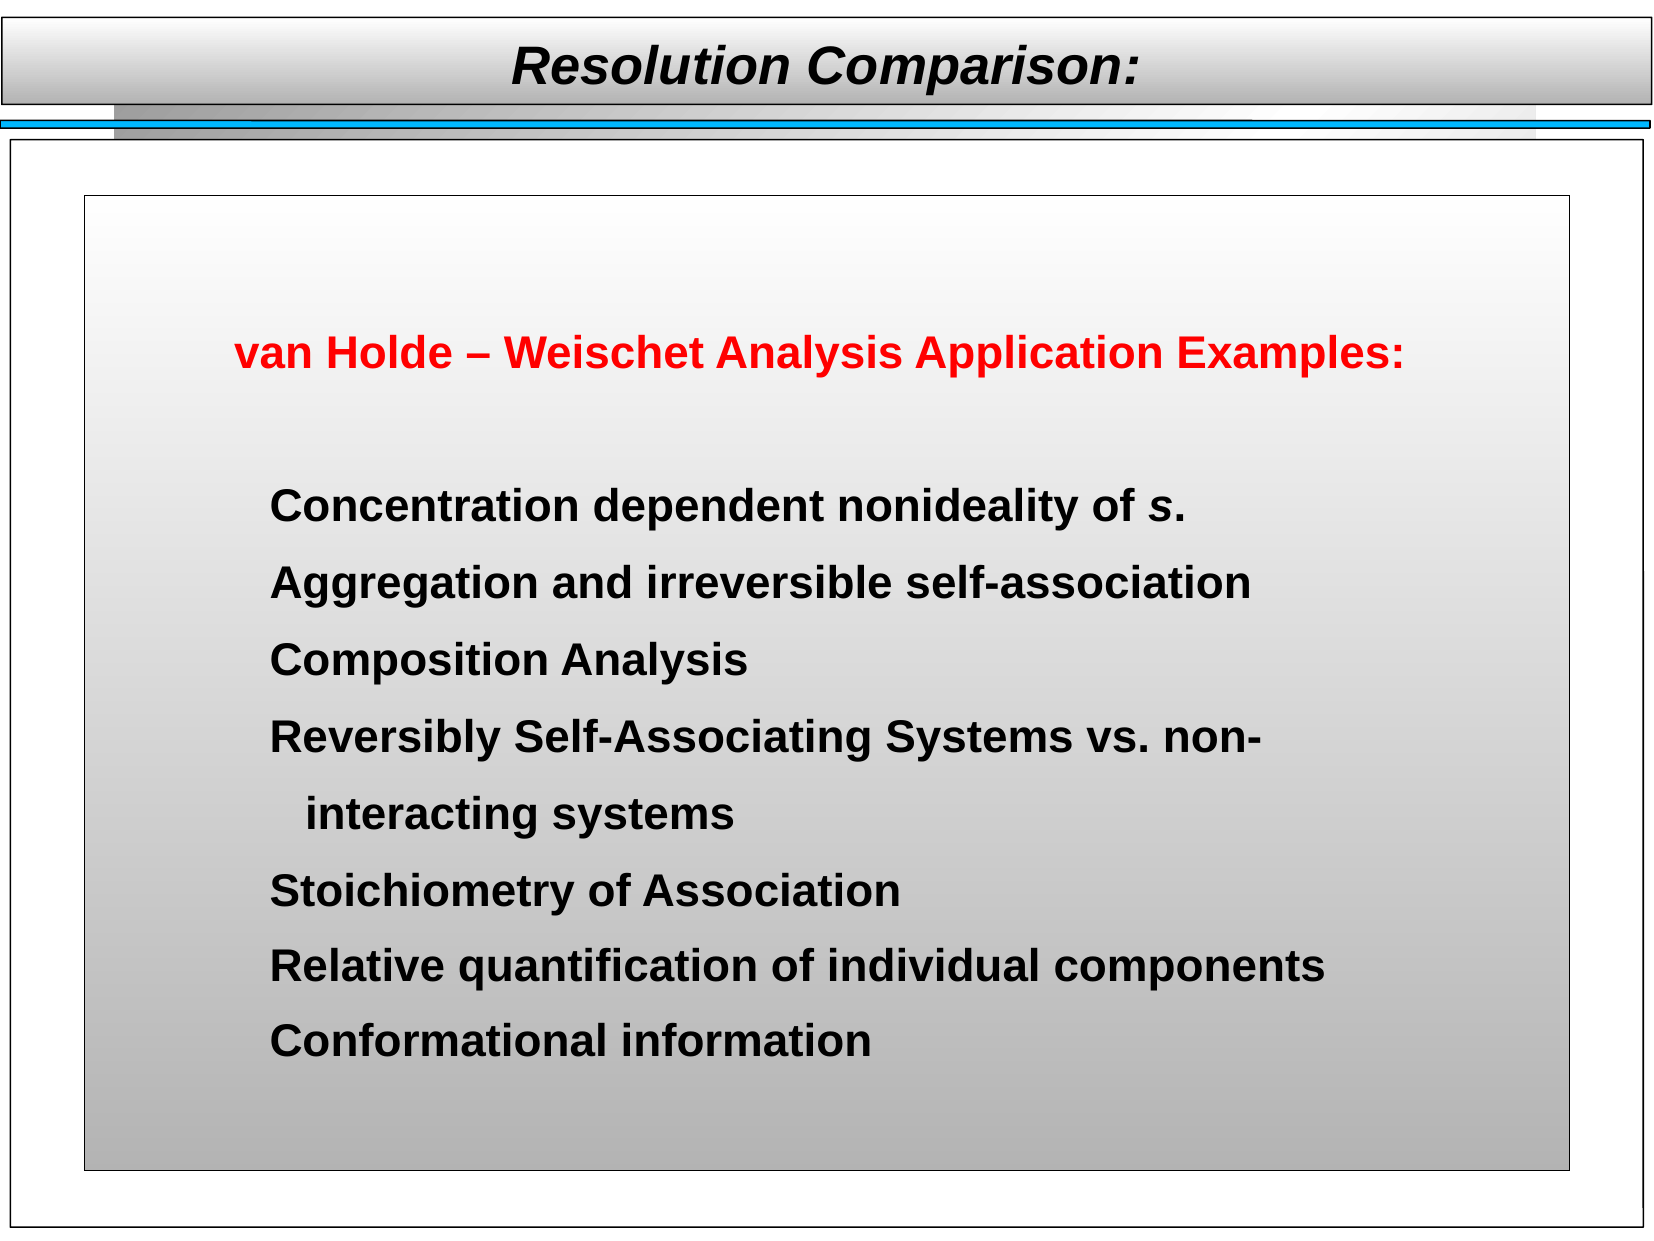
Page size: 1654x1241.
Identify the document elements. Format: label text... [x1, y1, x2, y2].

text_box Resolution Comparison: [1, 17, 1652, 105]
text_box van Holde – Weischet Analysis Application Examples: Concentration dependent nonideality of s. Aggregation and irreversible self-association Composition Analysis Reversibly Self-Associating Systems vs. non-interacting systems Stoichiometry of Association Relative quantification of individual components Conformational information [219, 293, 1435, 1074]
text_box [10, 139, 1644, 1228]
text_box [0, 120, 1651, 129]
